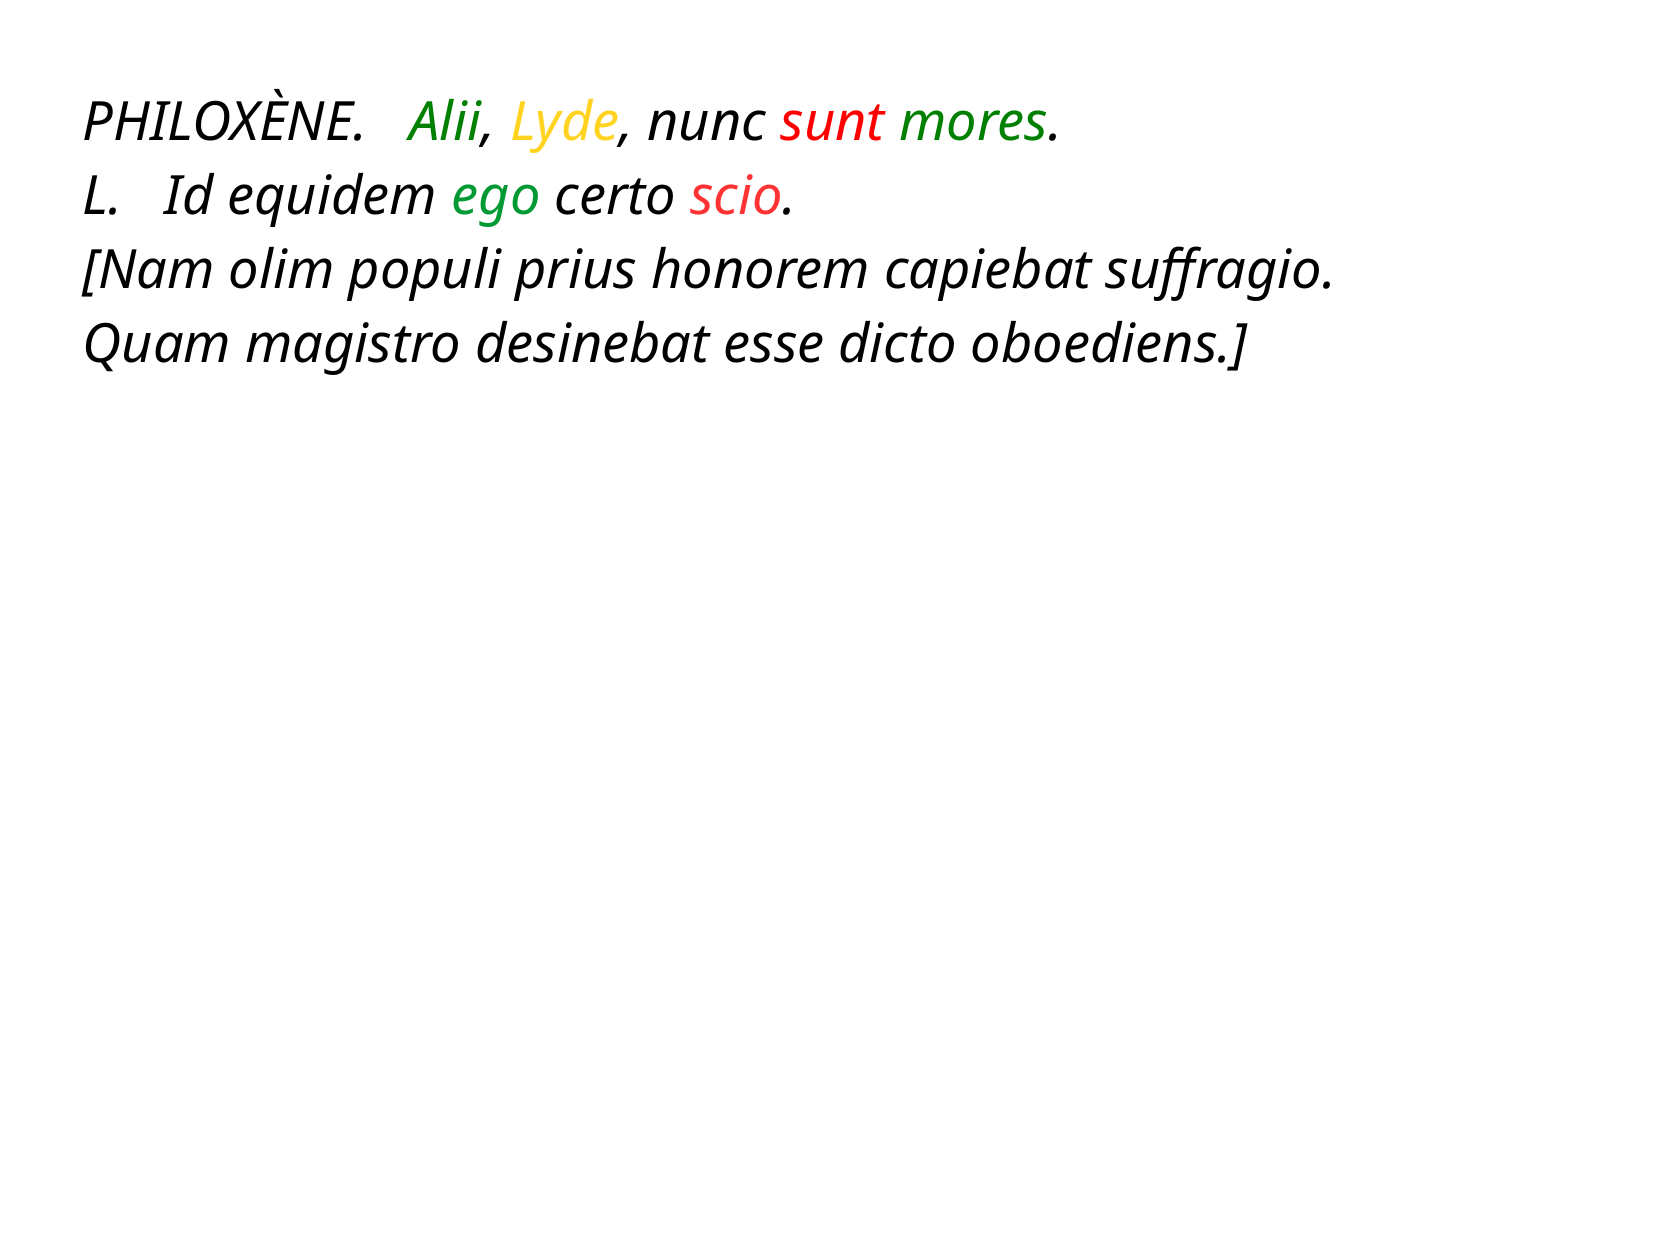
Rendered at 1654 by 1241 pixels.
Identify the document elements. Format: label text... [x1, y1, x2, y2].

list PHILOXÈNE. Alii, Lyde, nunc sunt mores. L. Id equidem ego certo scio. [Nam olim populi prius honorem capiebat suffragio. Quam magistro desinebat esse dicto oboediens.] [82, 82, 1571, 1109]
